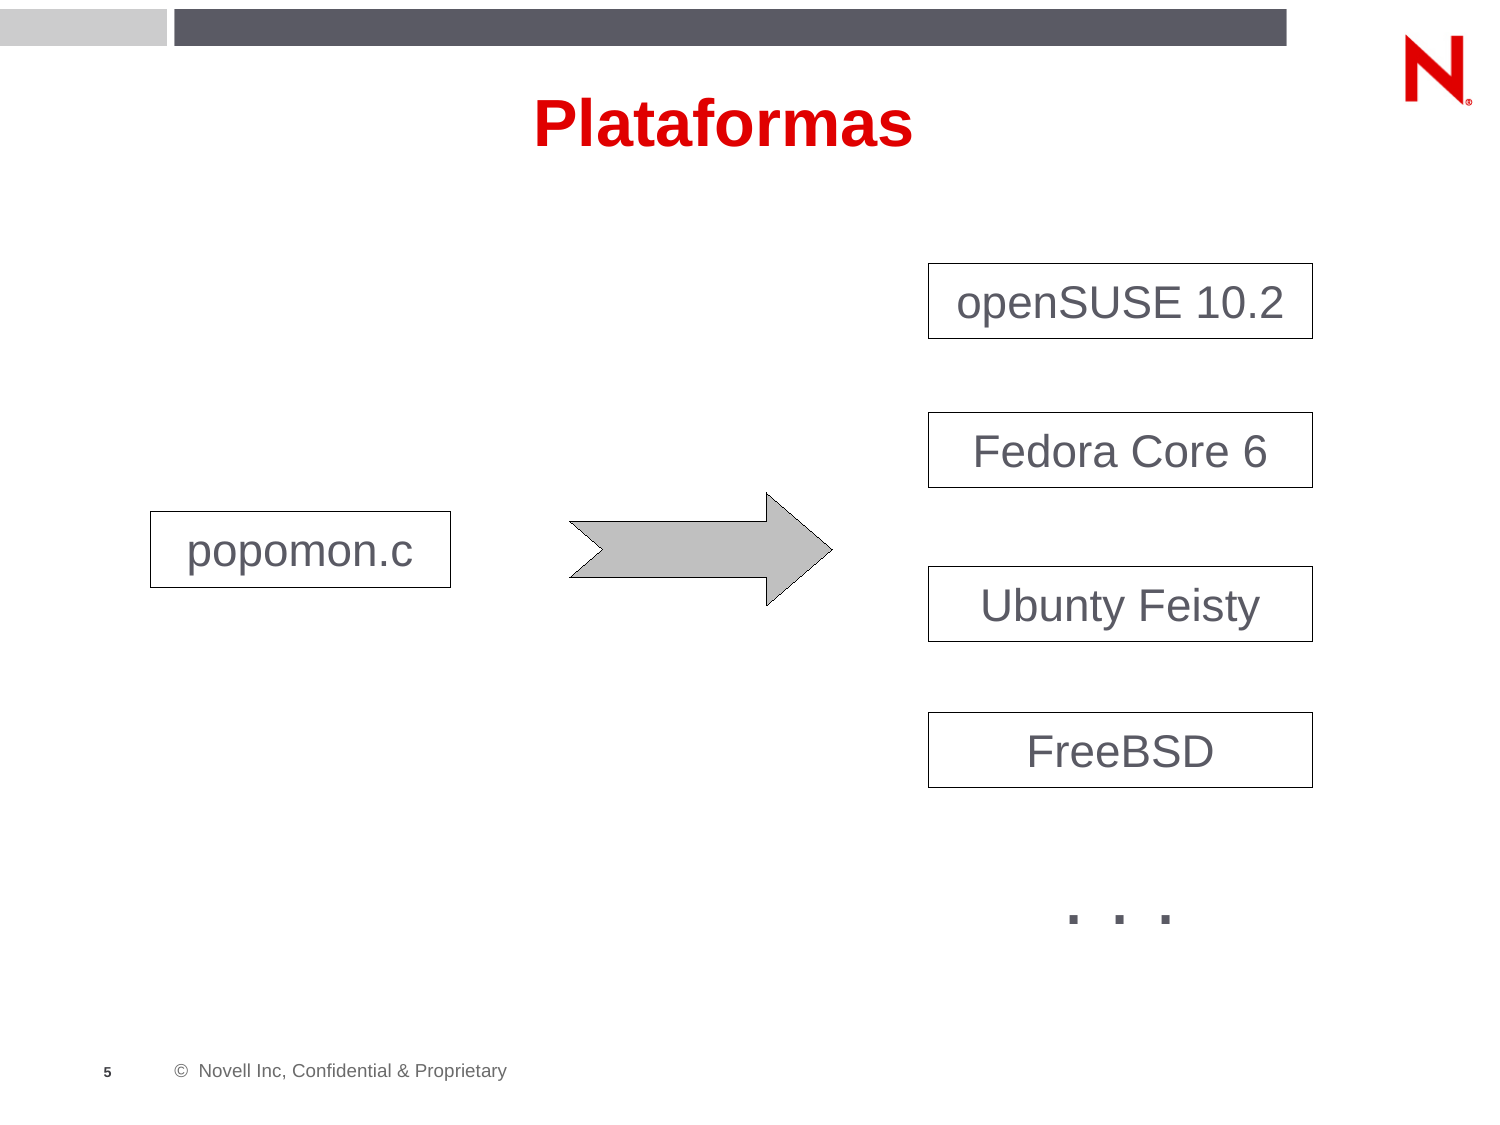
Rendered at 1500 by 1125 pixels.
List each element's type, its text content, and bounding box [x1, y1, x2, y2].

text_box popomon.c [150, 511, 451, 588]
text_box openSUSE 10.2 [928, 263, 1313, 339]
text_box FreeBSD [928, 712, 1313, 788]
text_box Fedora Core 6 [928, 412, 1313, 488]
title Plataformas [173, 41, 1276, 205]
text_box . . . [1062, 844, 1179, 938]
text_box [569, 492, 833, 606]
picture [1403, 32, 1473, 107]
text_box Ubunty Feisty [928, 566, 1313, 642]
